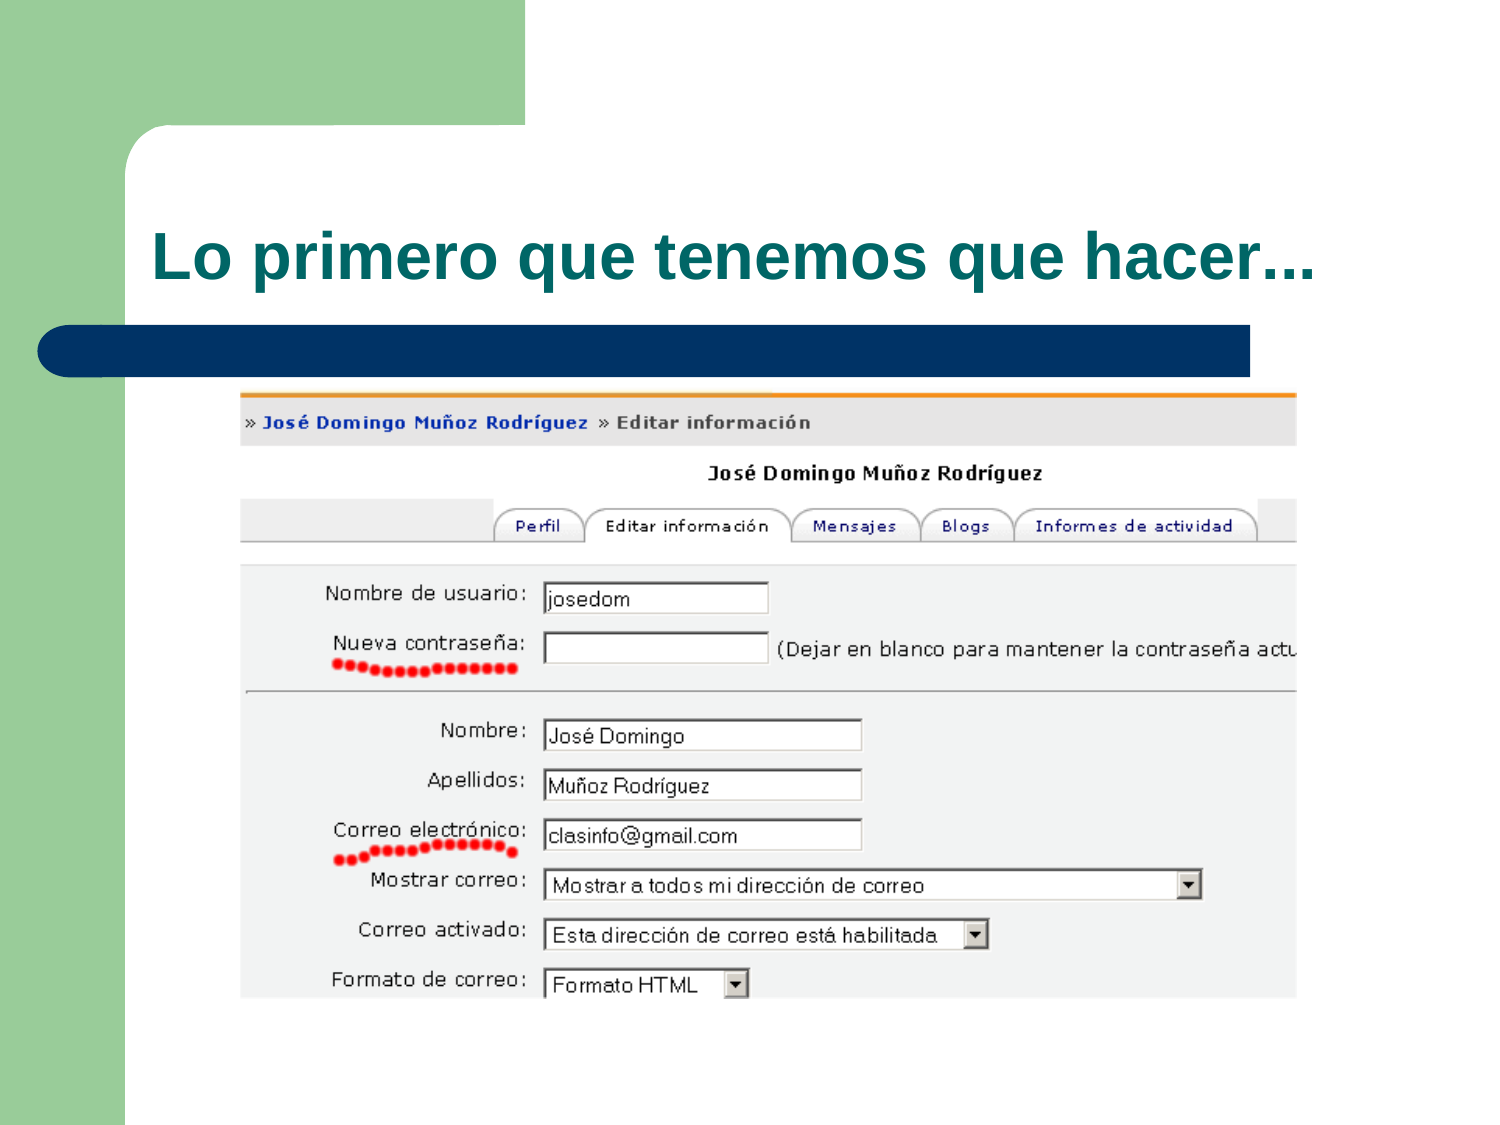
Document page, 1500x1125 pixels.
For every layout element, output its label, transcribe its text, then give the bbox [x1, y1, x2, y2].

picture [240, 387, 1297, 999]
title Lo primero que tenemos que hacer... [136, 136, 1414, 301]
